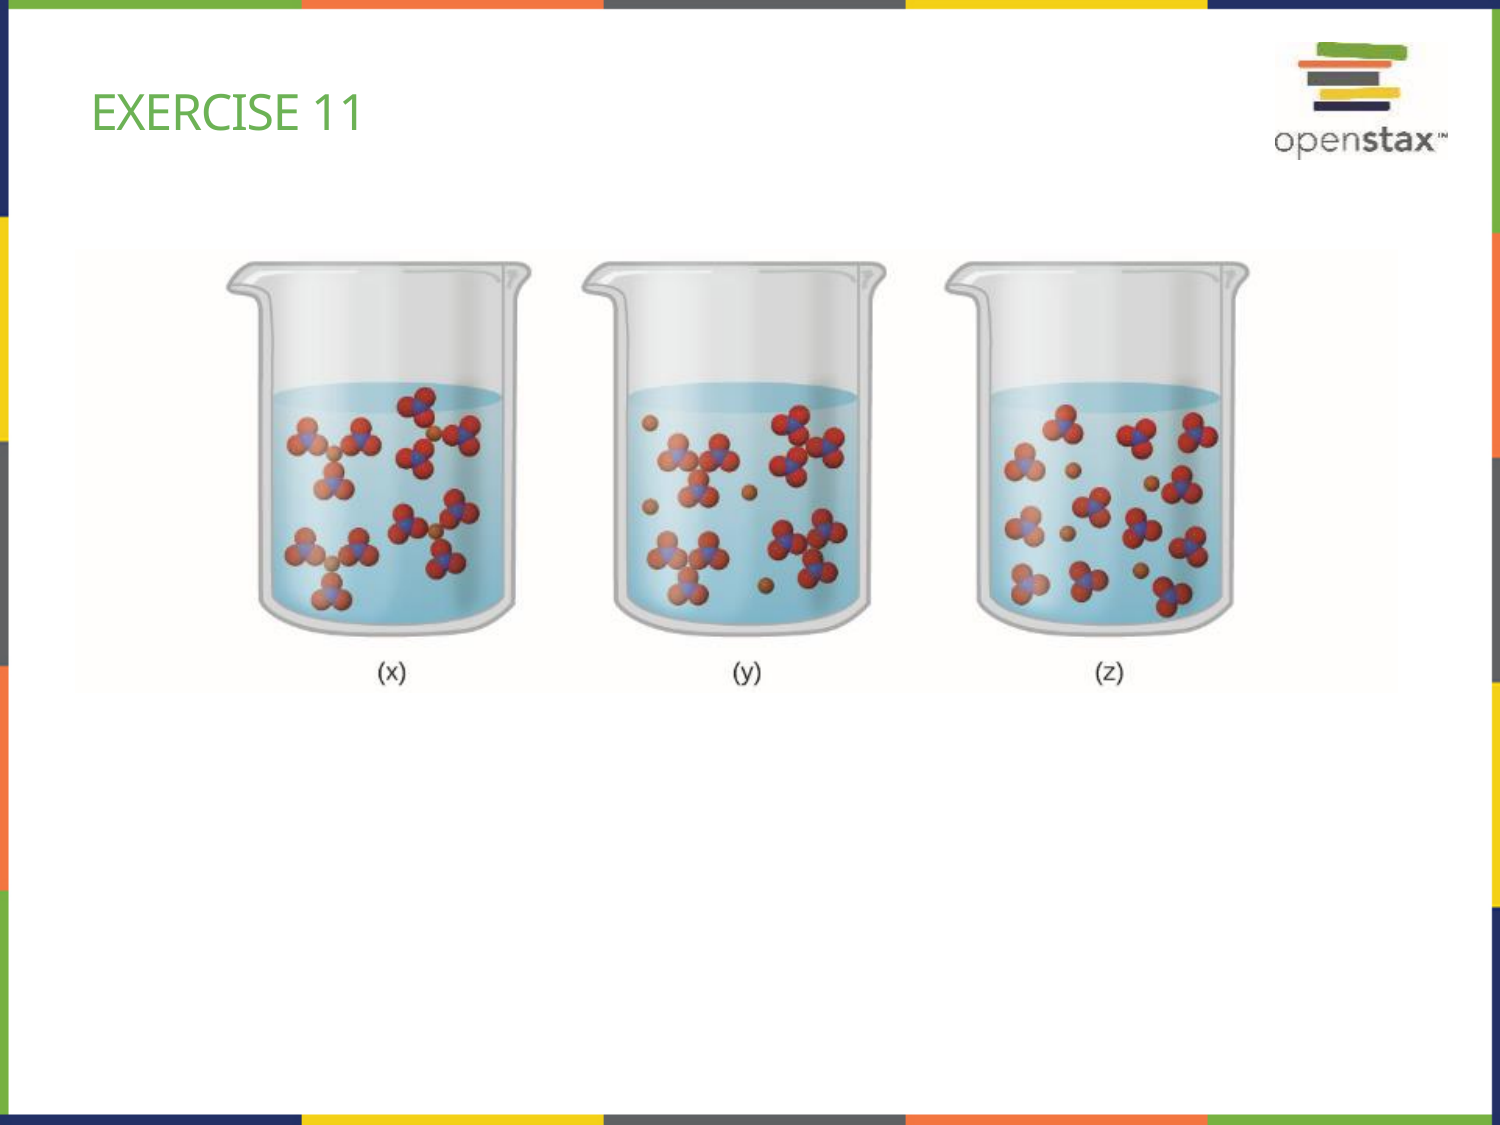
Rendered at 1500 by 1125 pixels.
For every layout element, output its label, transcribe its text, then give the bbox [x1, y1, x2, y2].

title Exercise 11 [75, 39, 1398, 148]
picture [0, 0, 1500, 1125]
